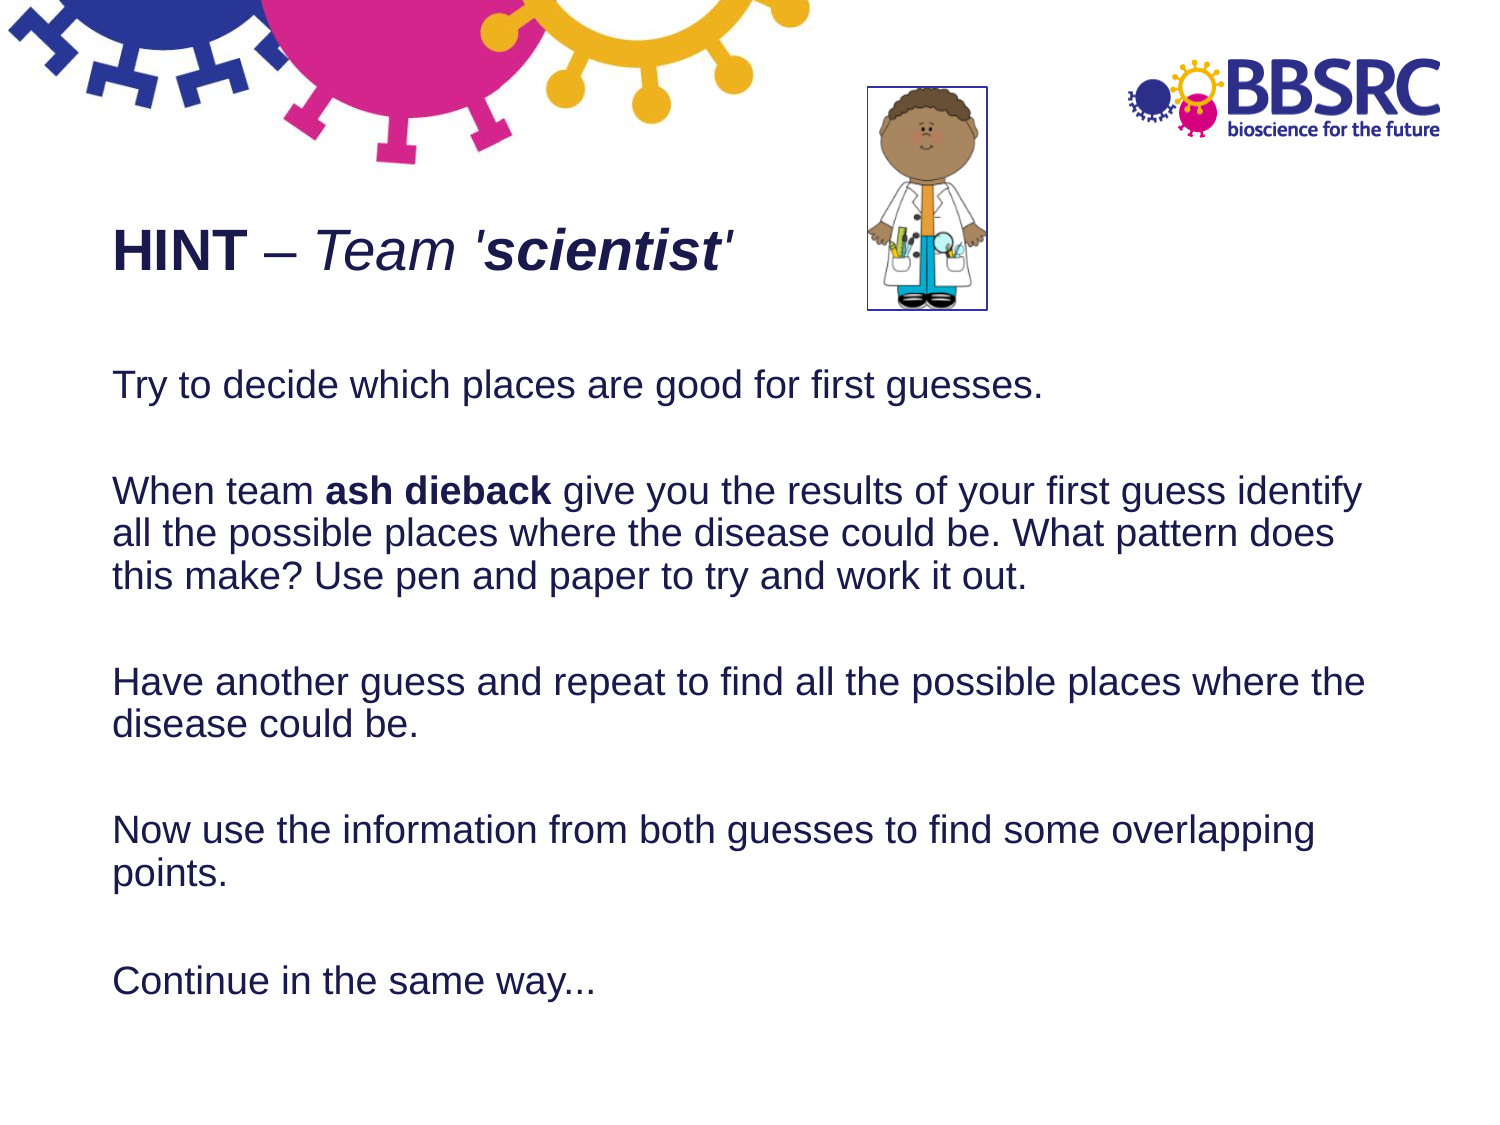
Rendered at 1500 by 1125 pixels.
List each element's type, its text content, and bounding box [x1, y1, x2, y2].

picture [868, 87, 987, 310]
list HINT – Team 'scientist' Try to decide which places are good for first guesses. When team ash dieback give you the results of your first guess identify all the possible places where the disease could be. What pattern does this make? Use pen and paper to try and work it out. Have another guess and repeat to find all the possible places where the disease could be. Now use the information from both guesses to find some overlapping points. Continue in the same way... [112, 219, 1377, 1036]
